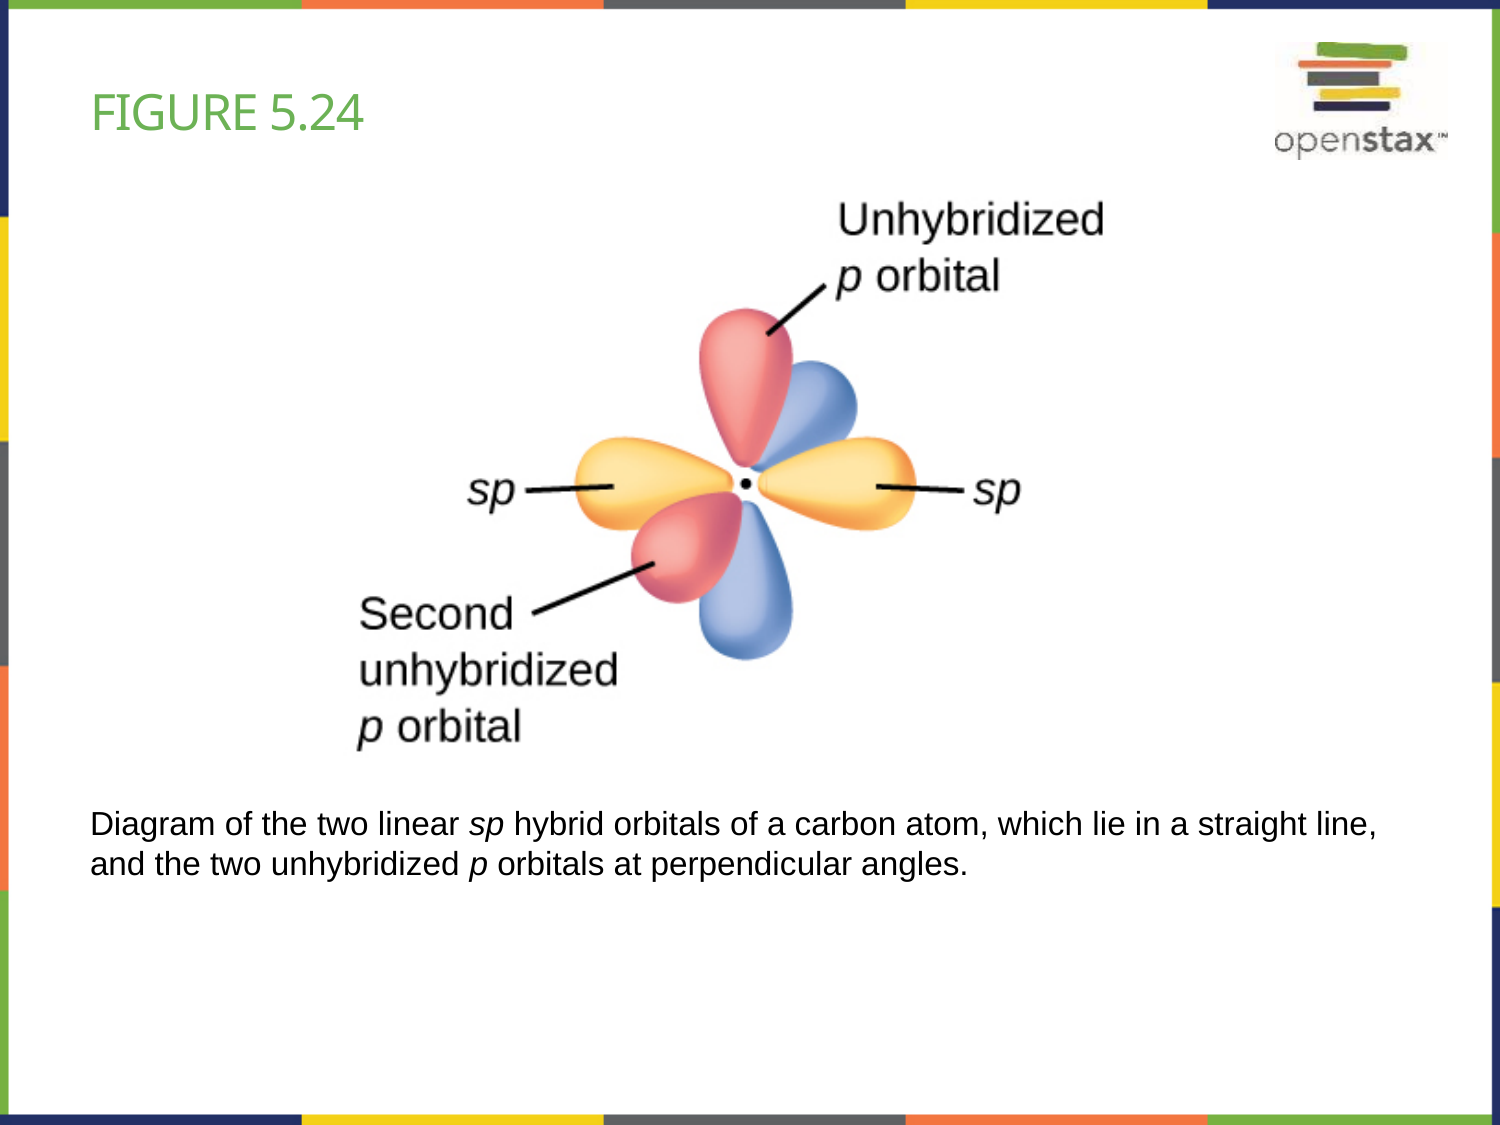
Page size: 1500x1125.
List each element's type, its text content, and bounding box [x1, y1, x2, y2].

picture [0, 0, 1500, 1125]
title Figure 5.24 [75, 39, 1398, 148]
list Diagram of the two linear sp hybrid orbitals of a carbon atom, which lie in a straight line, and the two unhybridized p orbitals at perpendicular angles. [75, 794, 1398, 986]
